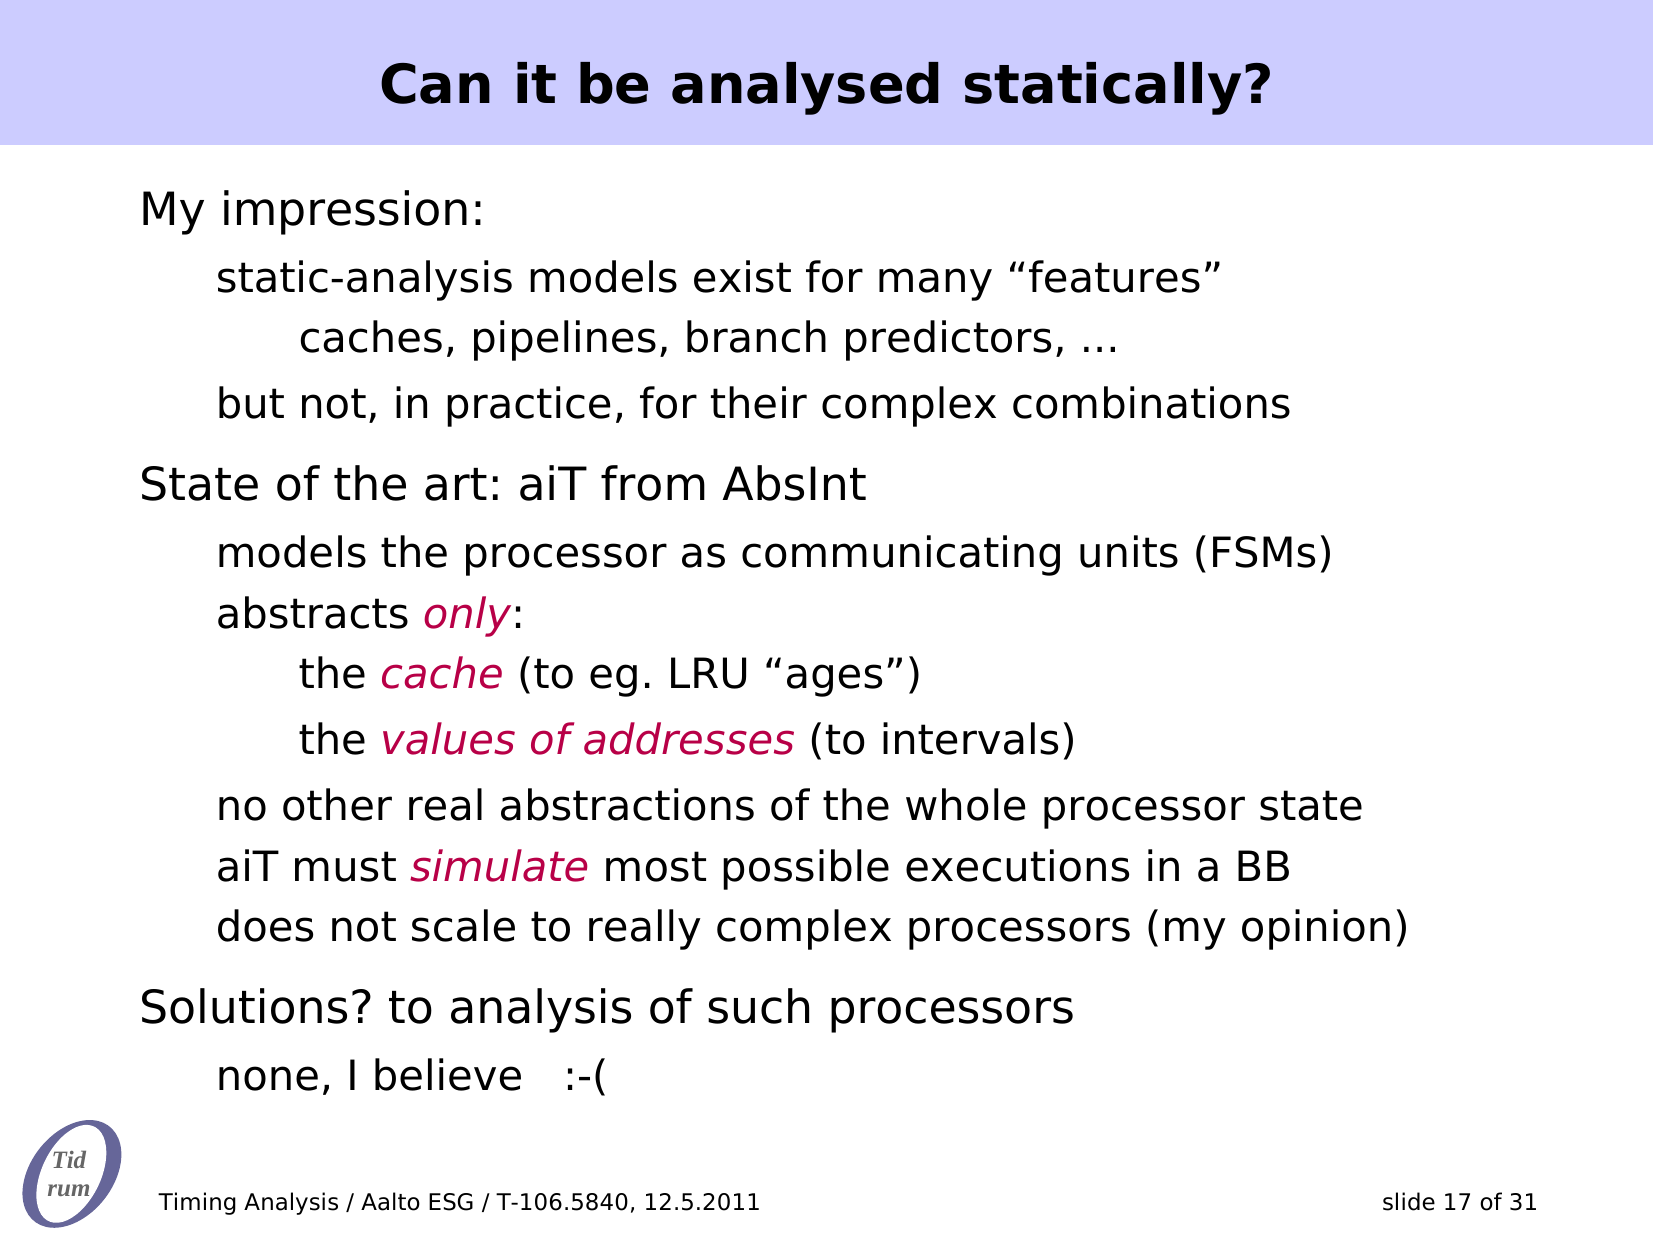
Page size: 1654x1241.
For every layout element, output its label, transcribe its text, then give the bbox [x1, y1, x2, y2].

title Can it be analysed statically? [121, 43, 1533, 126]
list My impression: static-analysis models exist for many “features” caches, pipelines, branch predictors, ... but not, in practice, for their complex combinations State of the art: aiT from AbsInt models the processor as communicating units (FSMs) abstracts only: the cache (to eg. LRU “ages”) the values of addresses (to intervals) no other real abstractions of the whole processor state aiT must simulate most possible executions in a BB does not scale to really complex processors (my opinion) Solutions? to analysis of such processors none, I believe :-( [121, 182, 1533, 1121]
